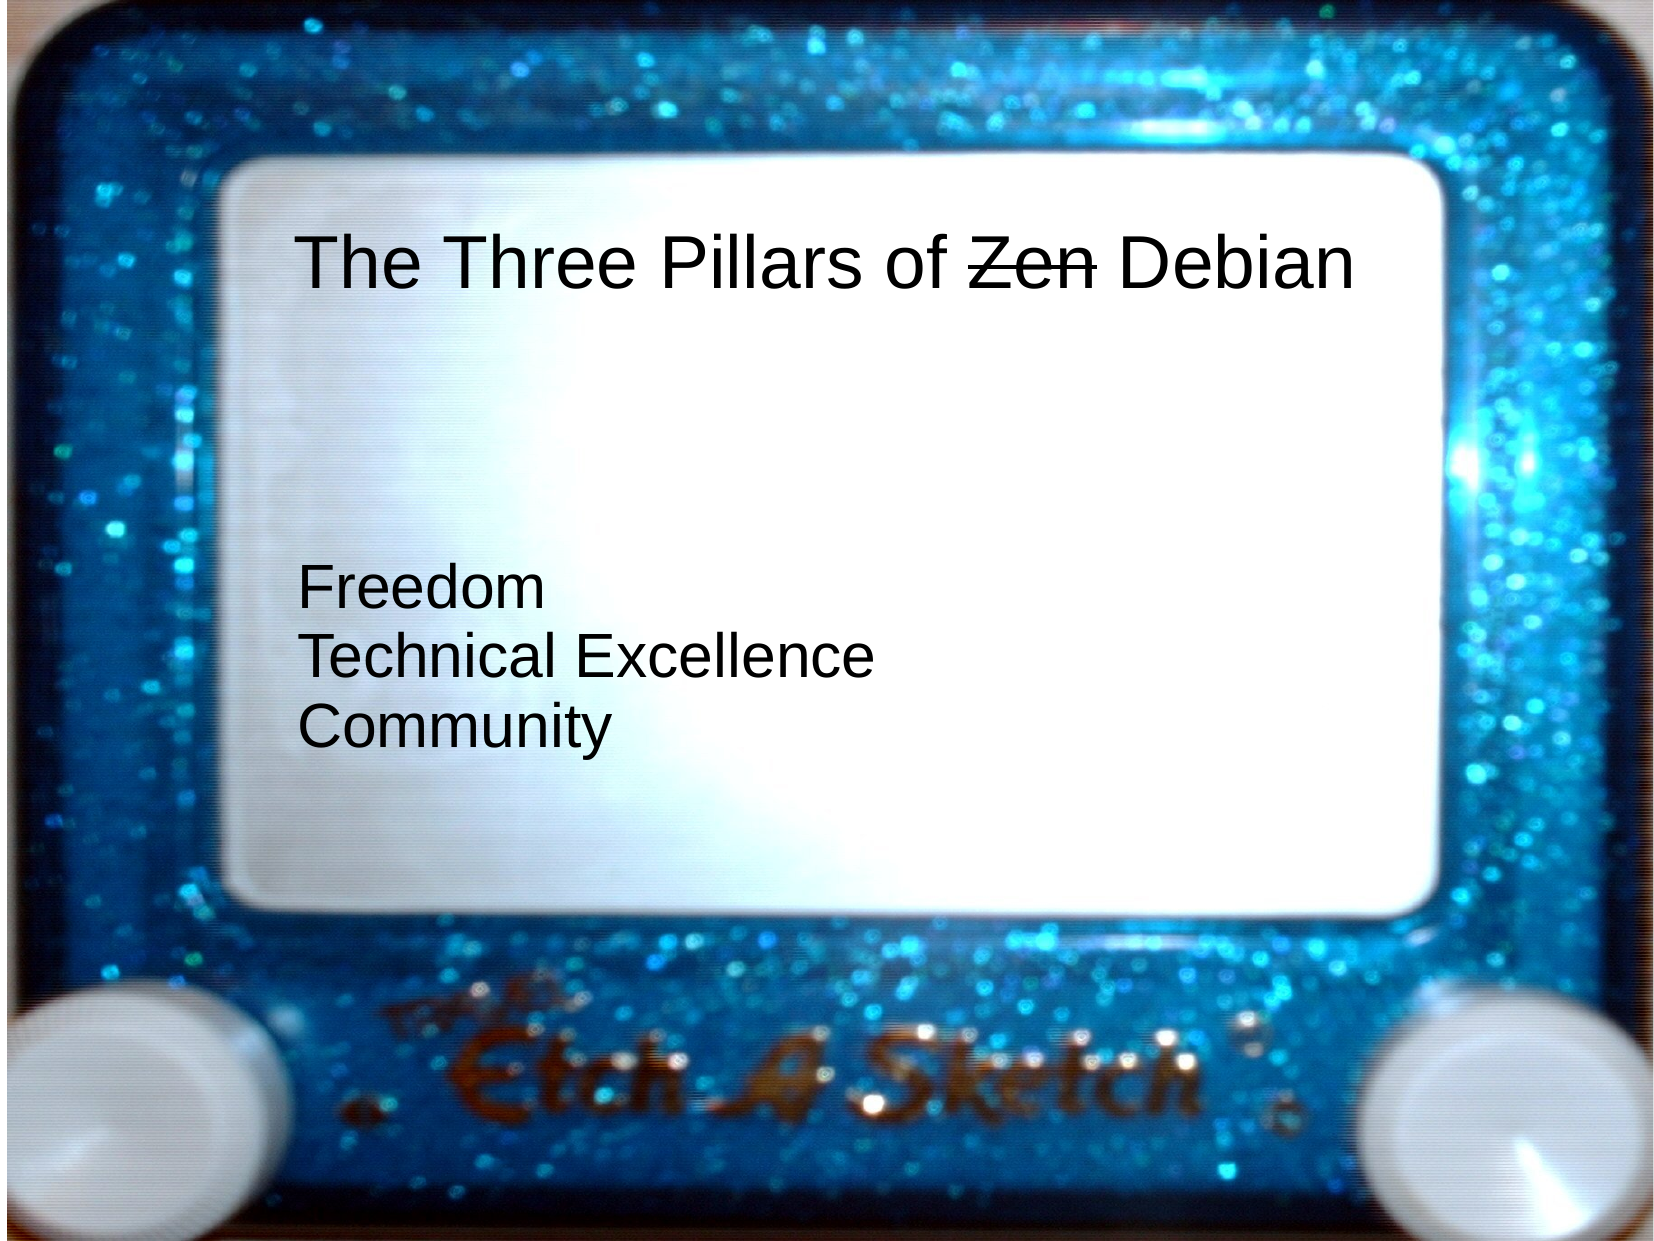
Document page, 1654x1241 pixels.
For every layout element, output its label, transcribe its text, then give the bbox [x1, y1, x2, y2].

subtitle Freedom Technical Excellence Community [262, 419, 1388, 893]
title The Three Pillars of Zen Debian [225, 157, 1426, 368]
picture [7, 0, 1654, 1241]
